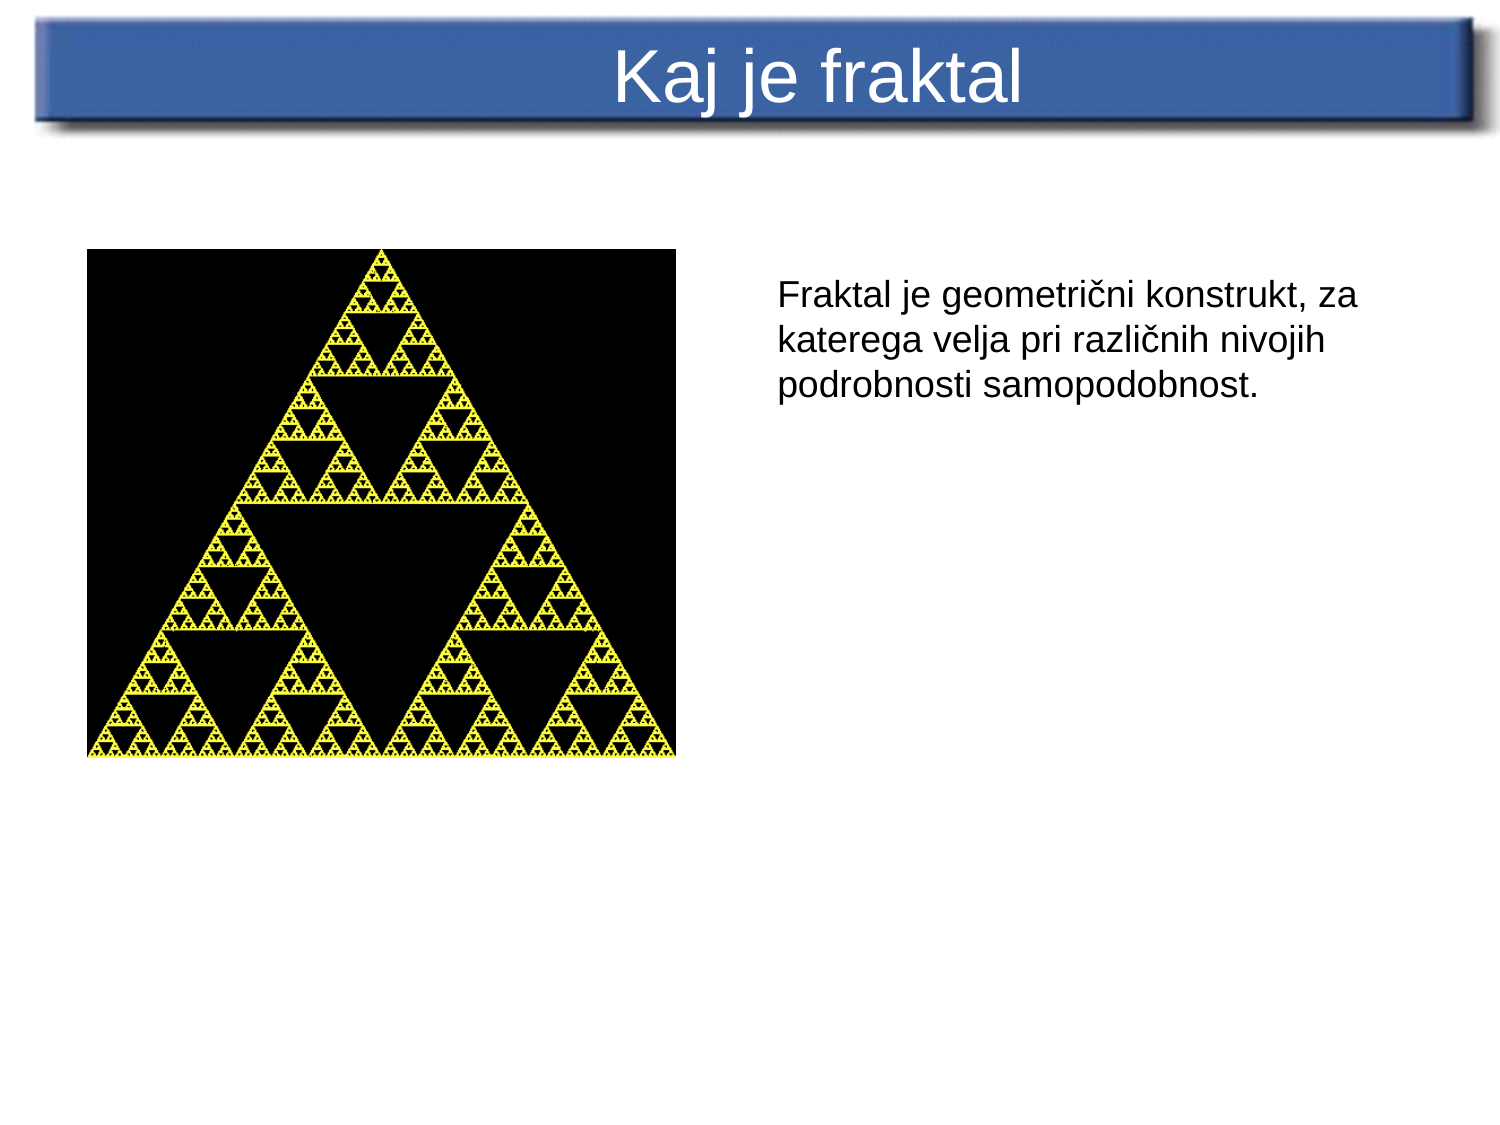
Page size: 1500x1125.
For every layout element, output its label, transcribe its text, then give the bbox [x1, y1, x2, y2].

text_box Fraktal je geometrični konstrukt, za katerega velja pri različnih nivojih podrobnosti samopodobnost. [762, 262, 1413, 458]
title [75, 31, 1426, 127]
picture [33, 14, 1500, 141]
text_box Kaj je fraktal [597, 19, 1040, 125]
picture [87, 249, 676, 758]
